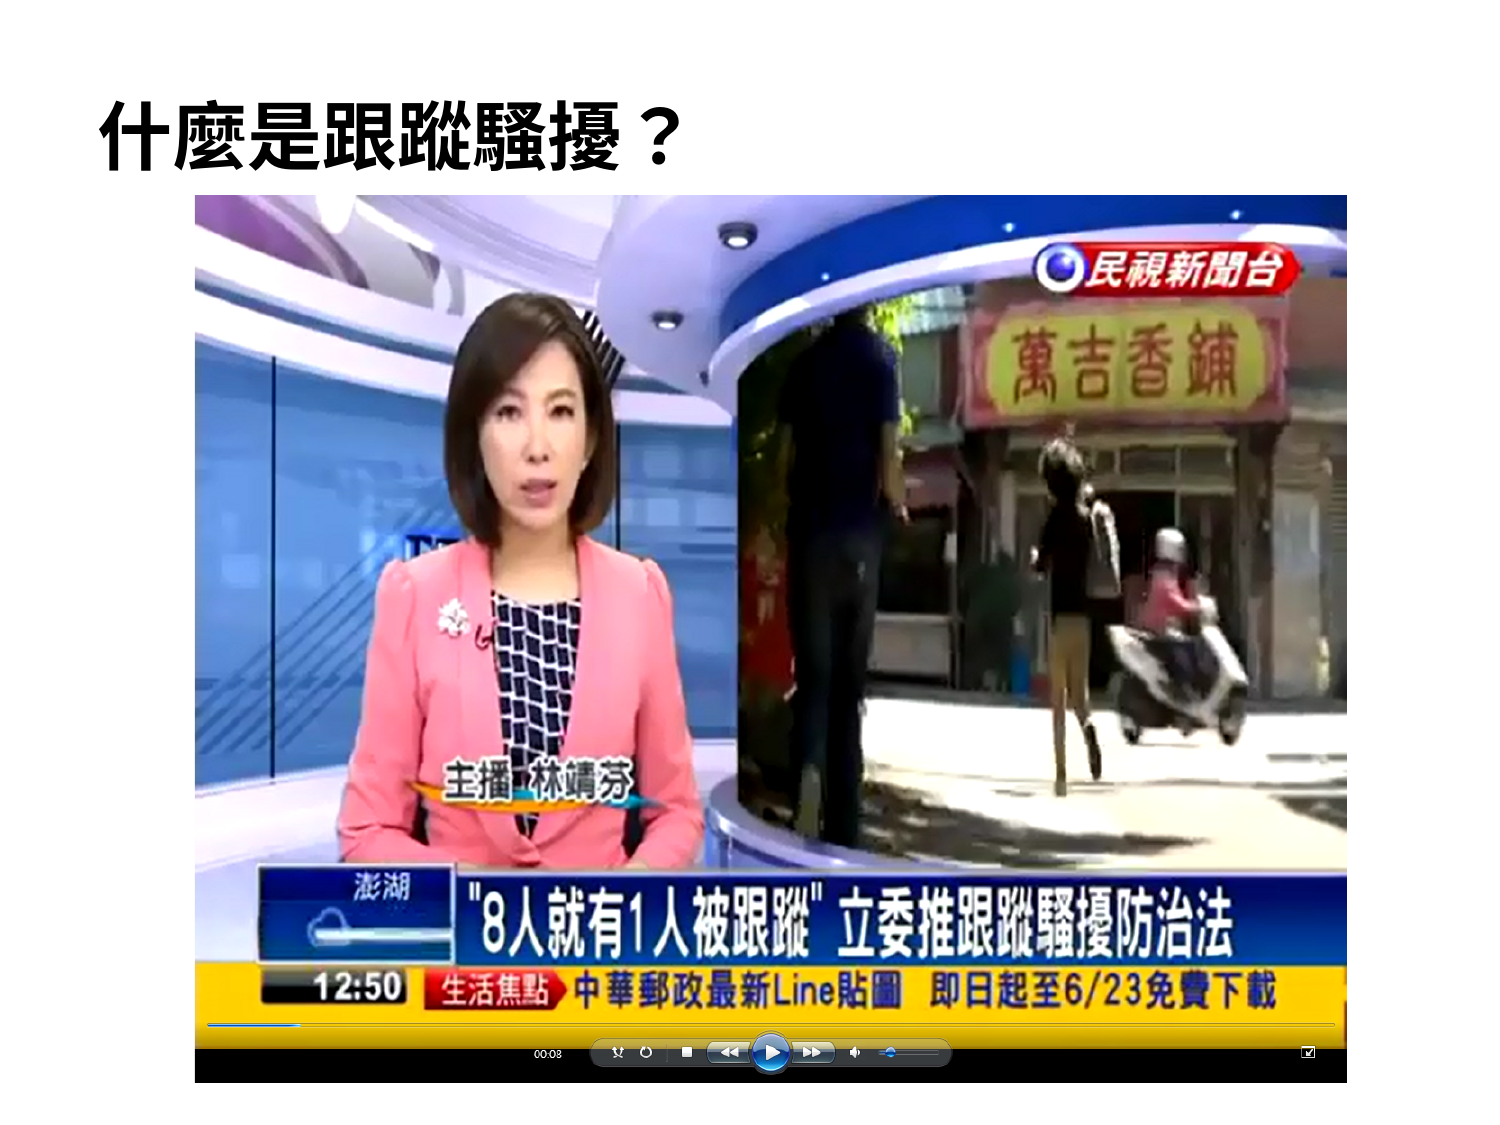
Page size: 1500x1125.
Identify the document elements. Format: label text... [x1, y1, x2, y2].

picture [194, 195, 1347, 1083]
text_box 什麼是跟蹤騷擾？ [82, 82, 821, 189]
